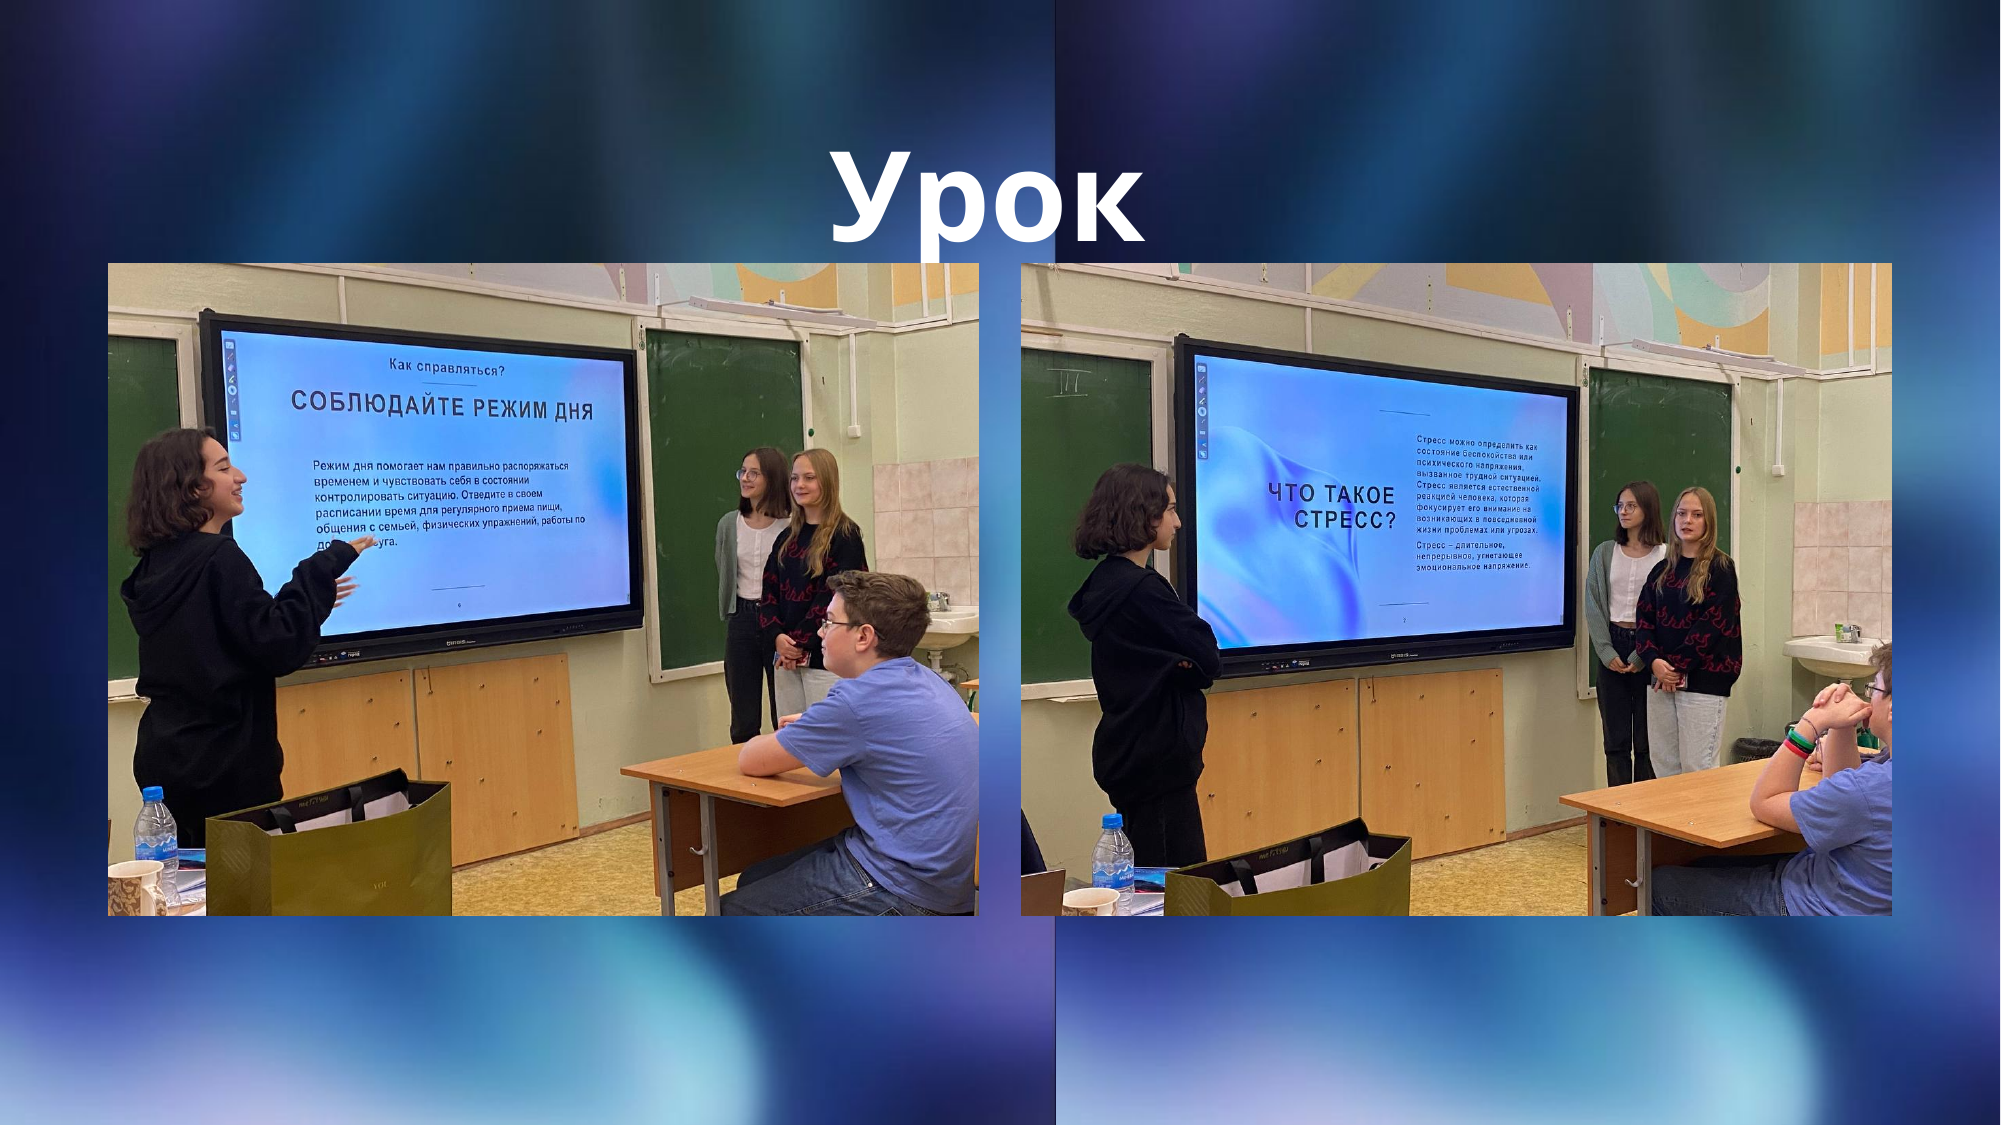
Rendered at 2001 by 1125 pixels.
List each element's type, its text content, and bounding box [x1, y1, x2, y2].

picture [108, 263, 979, 916]
title Урок [237, 125, 1738, 242]
picture [1021, 263, 1892, 916]
